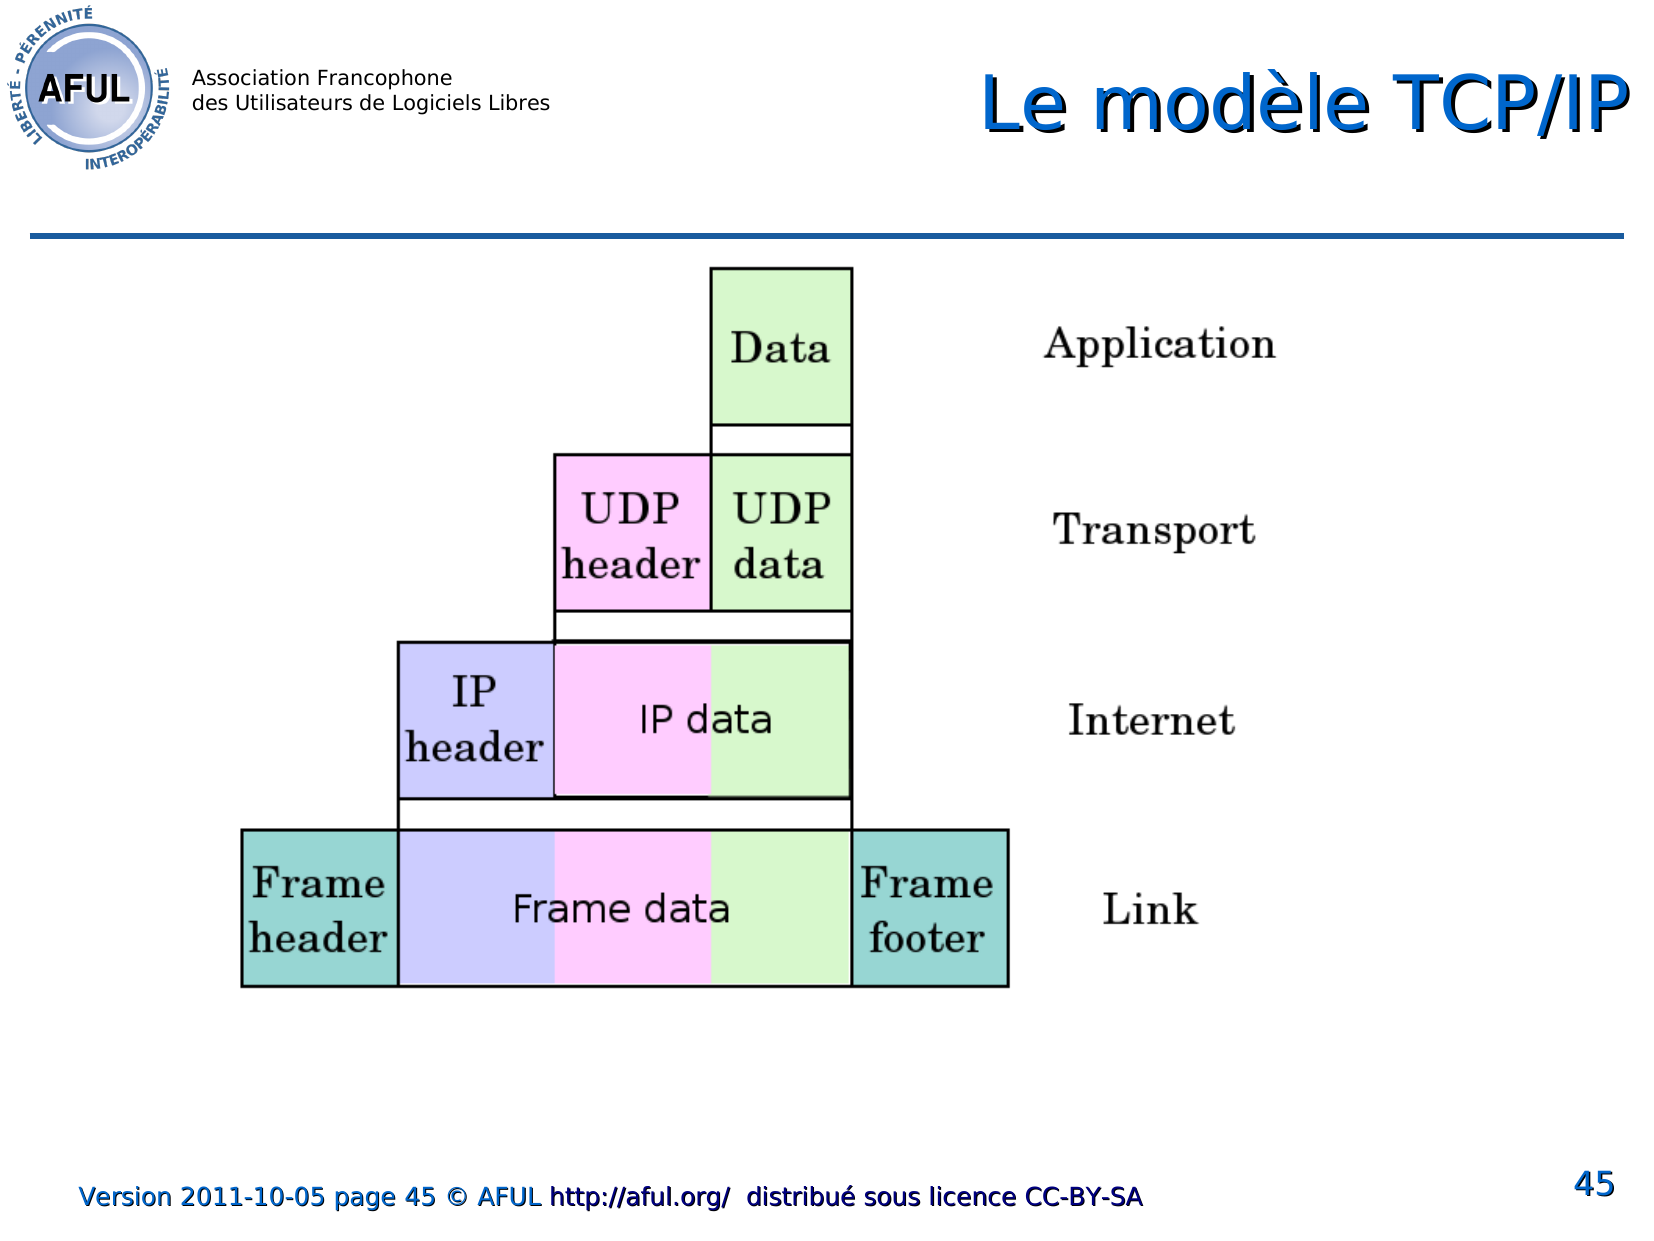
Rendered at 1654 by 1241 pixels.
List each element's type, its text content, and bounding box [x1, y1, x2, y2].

title Le modèle TCP/IP [507, 0, 1630, 207]
picture [211, 236, 1462, 1018]
picture [0, 0, 178, 178]
